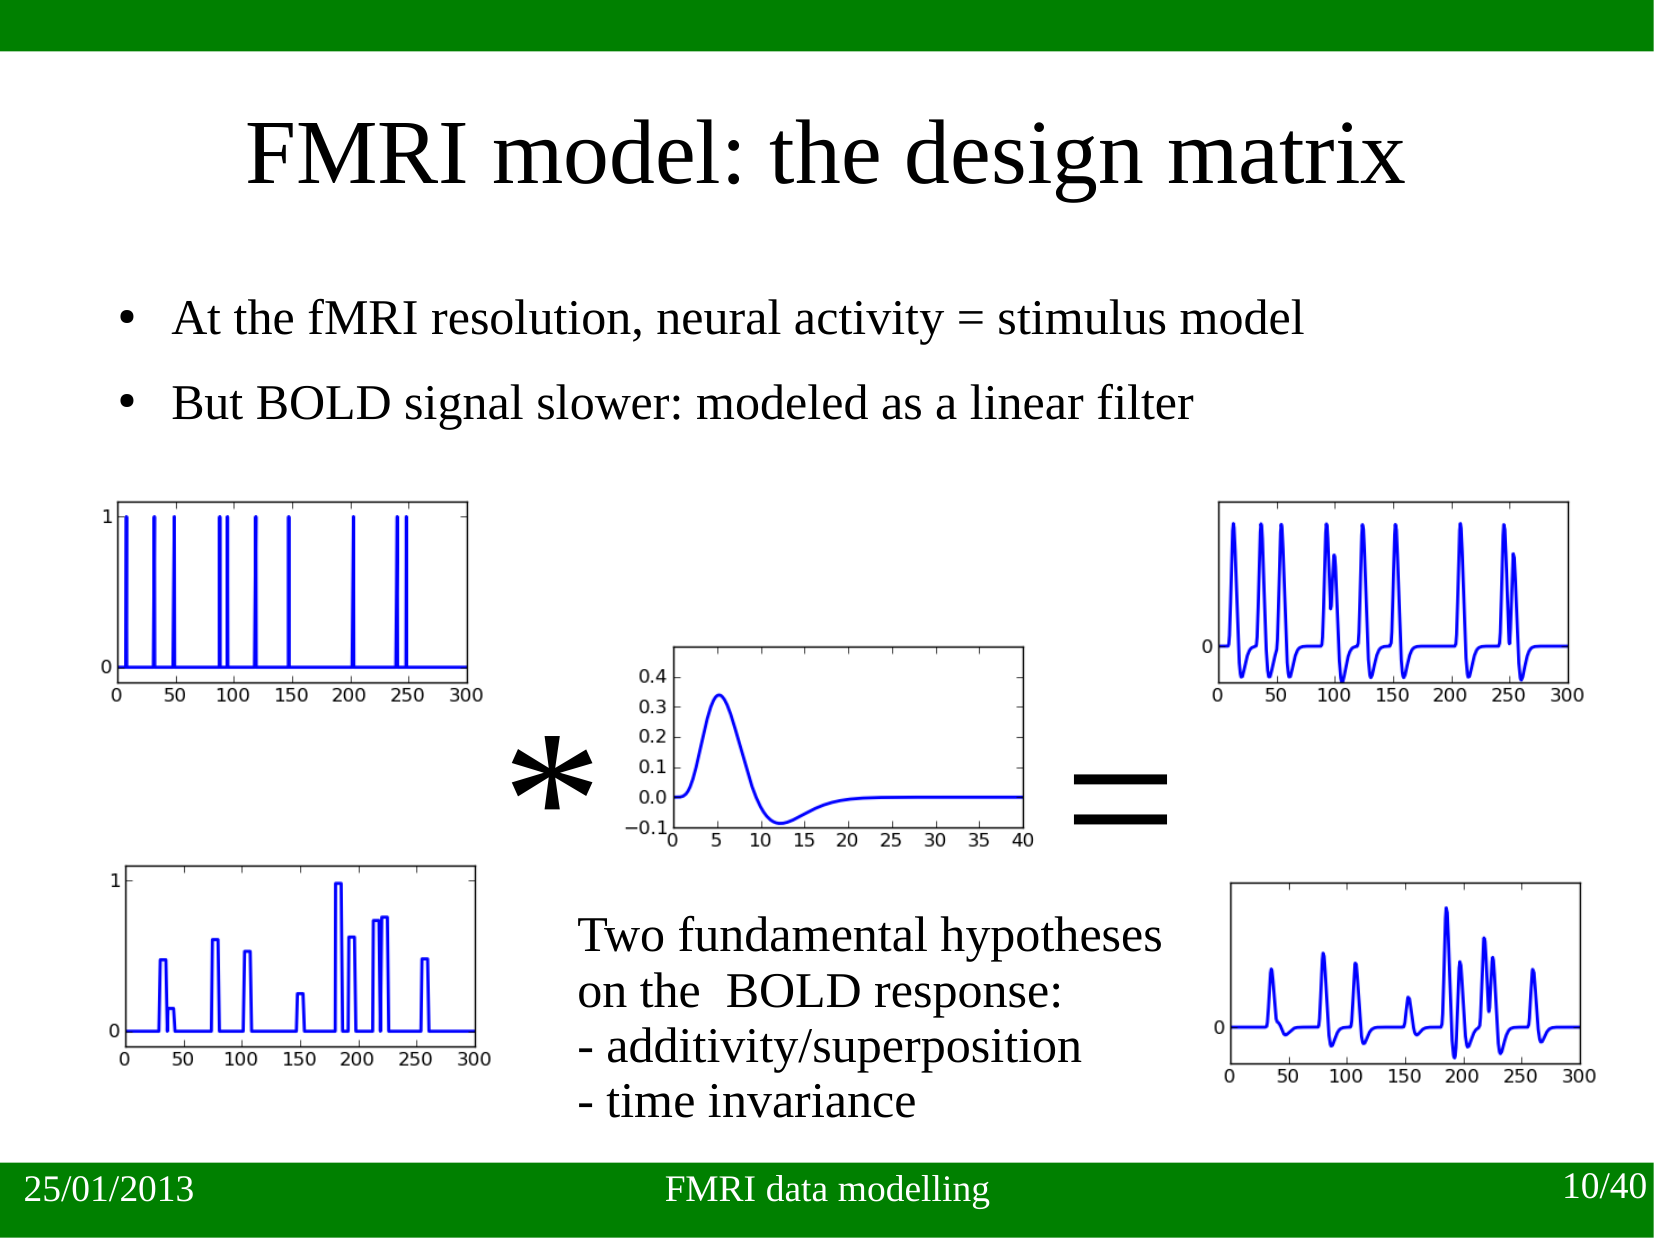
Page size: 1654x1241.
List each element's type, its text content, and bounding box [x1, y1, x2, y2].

list At the fMRI resolution, neural activity = stimulus model But BOLD signal slower: modeled as a linear filter [100, 290, 1589, 480]
title FMRI model: the design matrix [82, 56, 1571, 250]
picture [1162, 479, 1613, 705]
picture [69, 843, 520, 1069]
text_box = [1050, 562, 1193, 920]
text_box * [487, 681, 618, 1013]
text_box Two fundamental hypotheses on the BOLD response: - additivity/superposition - time invariance [562, 900, 1201, 1136]
picture [617, 624, 1068, 850]
picture [1174, 860, 1625, 1086]
picture [61, 479, 512, 705]
